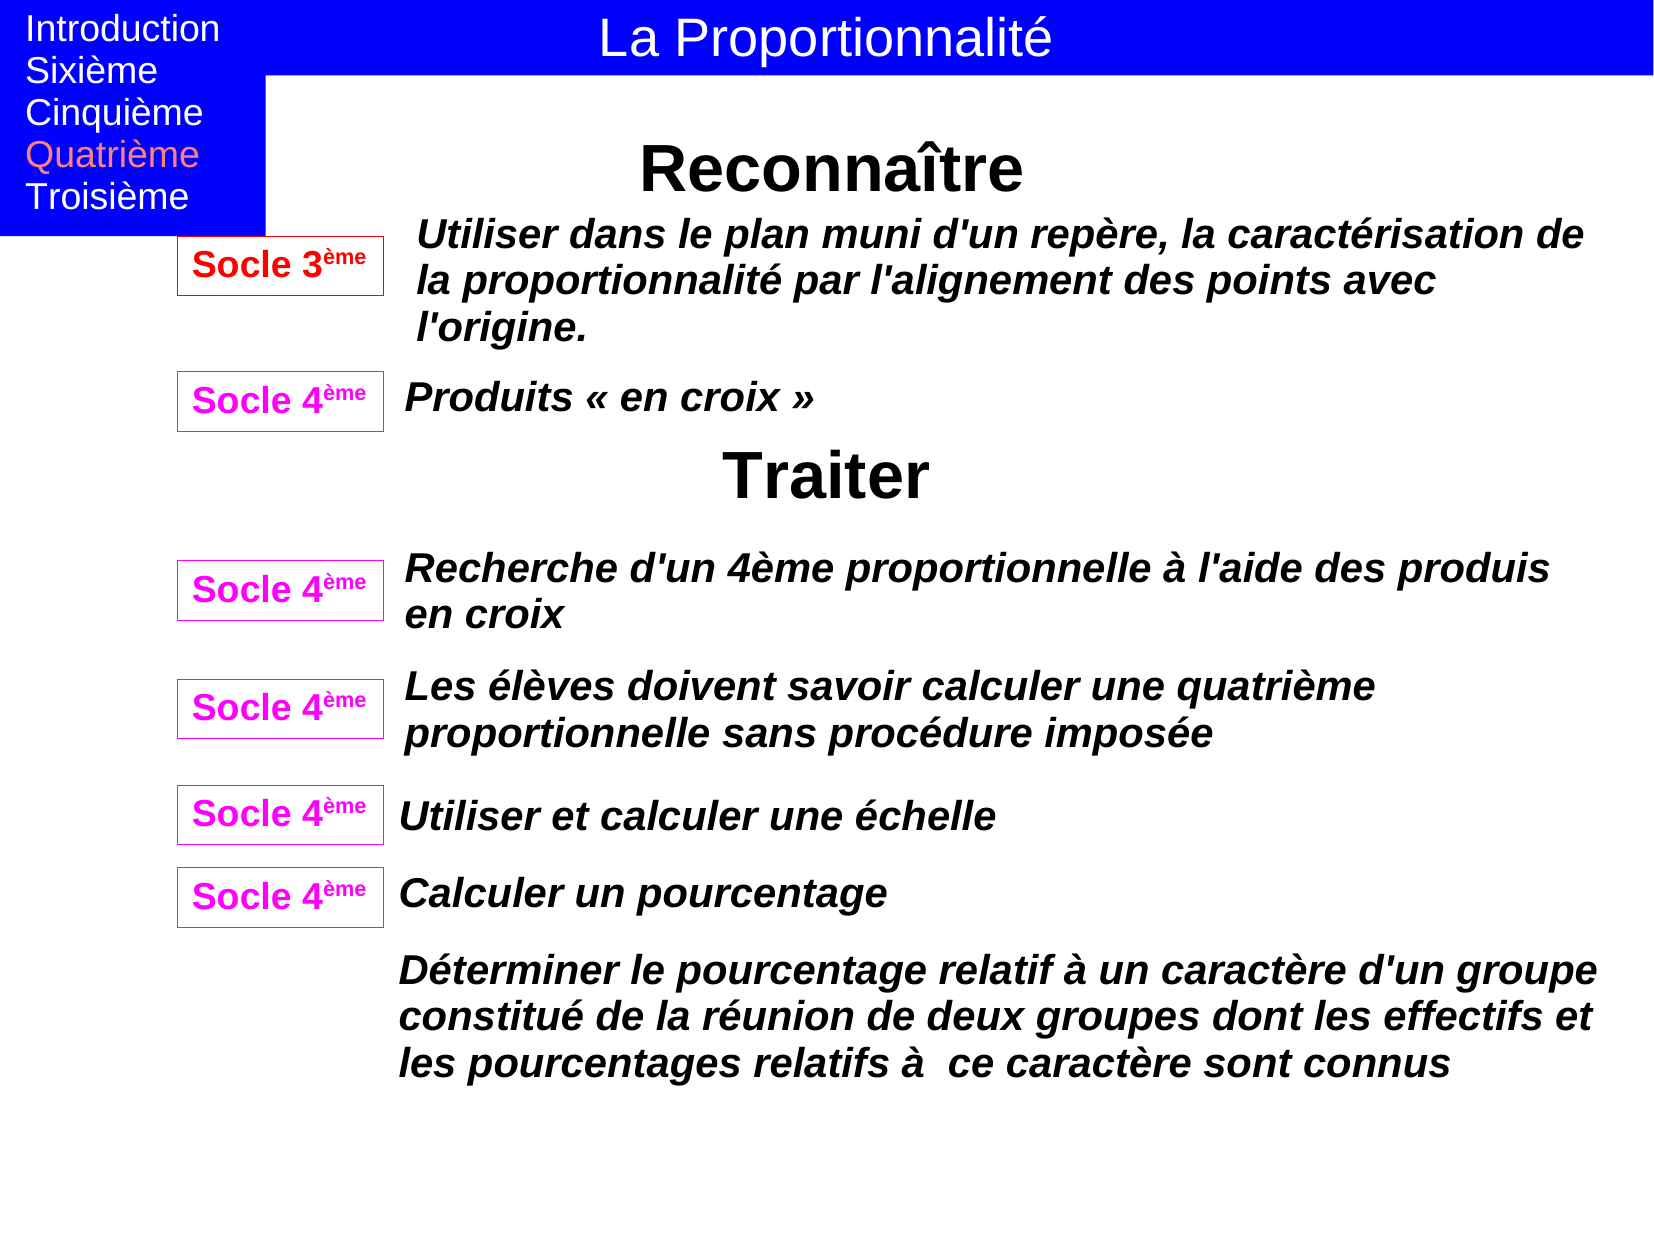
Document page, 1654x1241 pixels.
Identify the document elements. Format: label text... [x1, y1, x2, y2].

text_box Calculer un pourcentage [383, 862, 1565, 925]
text_box Recherche d'un 4ème proportionnelle à l'aide des produis en croix [389, 537, 1571, 647]
text_box Socle 4ème [177, 867, 384, 928]
text_box Socle 3ème [177, 236, 384, 296]
text_box Socle 4ème [177, 560, 384, 621]
text_box Déterminer le pourcentage relatif à un caractère d'un groupe constitué de la réunion de deux groupes dont les effectifs et les pourcentages relatifs à ce caractère sont connus [383, 939, 1625, 1096]
text_box Utiliser dans le plan muni d'un repère, la caractérisation de la proportionnalité par l'alignement des points avec l'origine. [401, 202, 1625, 360]
text_box Produits « en croix » [389, 366, 1571, 429]
text_box La Proportionnalité [266, 0, 1654, 76]
text_box Socle 4ème [177, 371, 384, 432]
text_box Utiliser et calculer une échelle [383, 785, 1565, 848]
text_box Reconnaître [413, 124, 1270, 202]
text_box Les élèves doivent savoir calculer une quatrième proportionnelle sans procédure imposée [389, 655, 1565, 765]
text_box Traiter [250, 431, 1403, 521]
text_box Introduction Sixième Cinquième Quatrième Troisième [0, 0, 266, 237]
text_box Socle 4ème [177, 785, 384, 845]
text_box Socle 4ème [177, 679, 384, 739]
